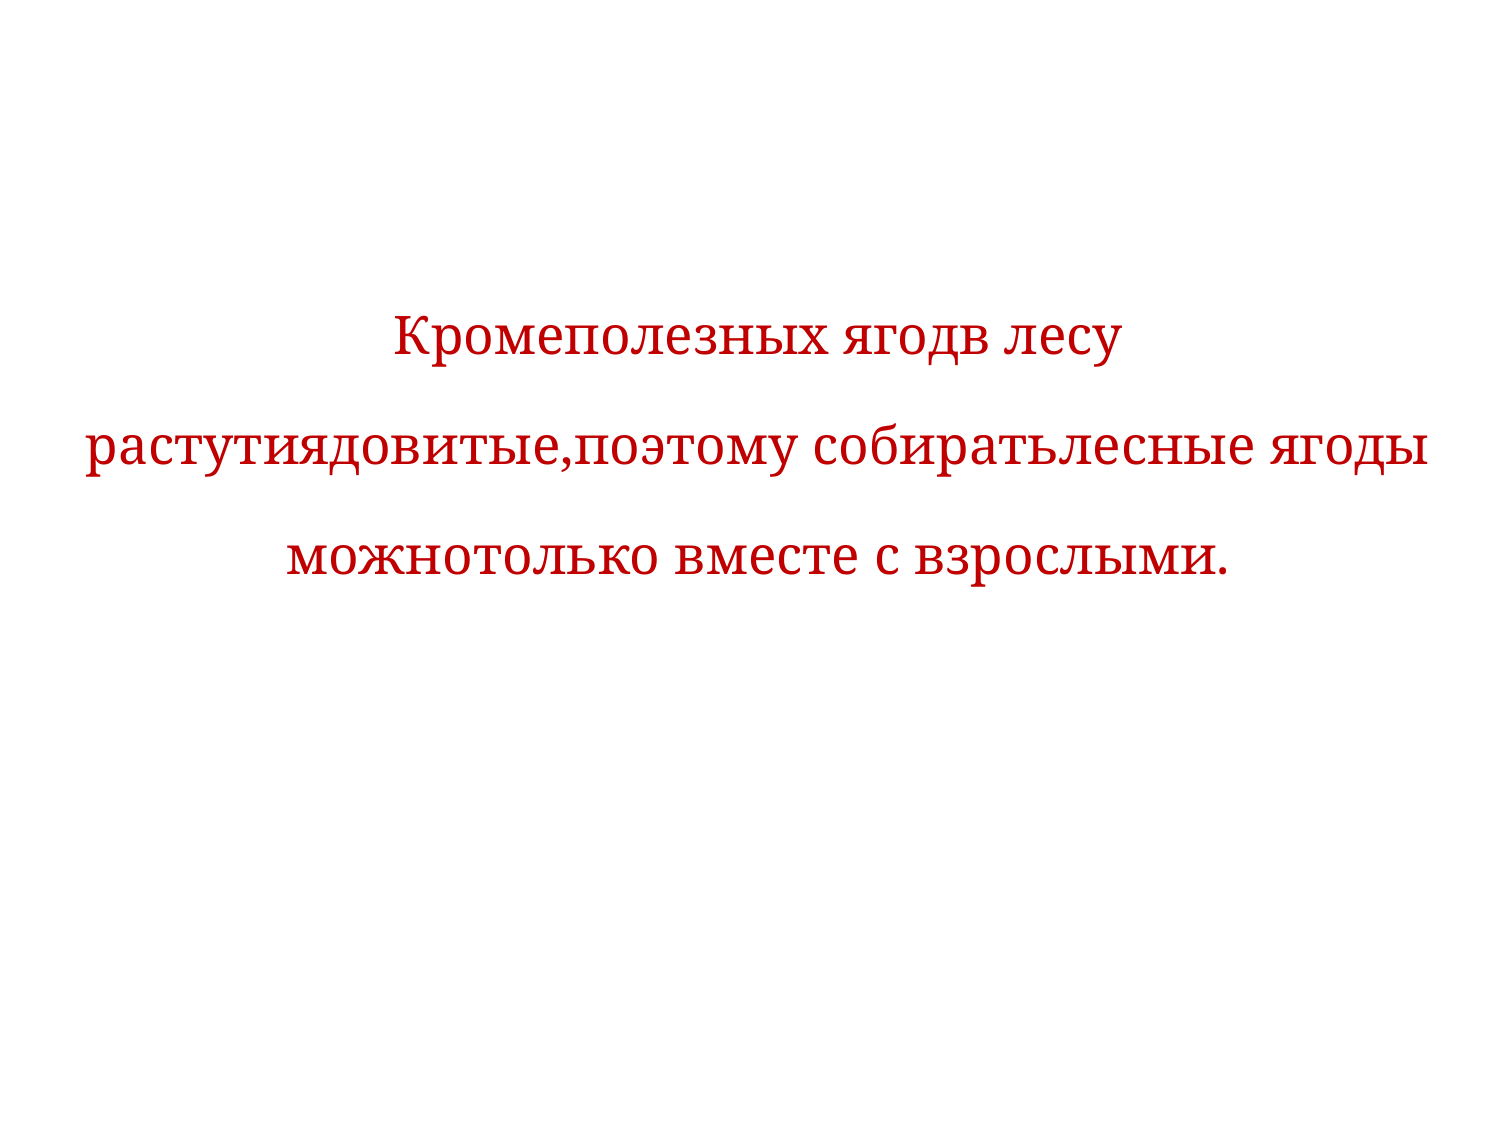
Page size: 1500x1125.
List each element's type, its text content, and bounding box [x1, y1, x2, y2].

text_box Кромеполезных ягодв лесу растутиядовитые,поэтому собиратьлесные ягоды можнотолько вместе с взрослыми. [32, 255, 1486, 601]
